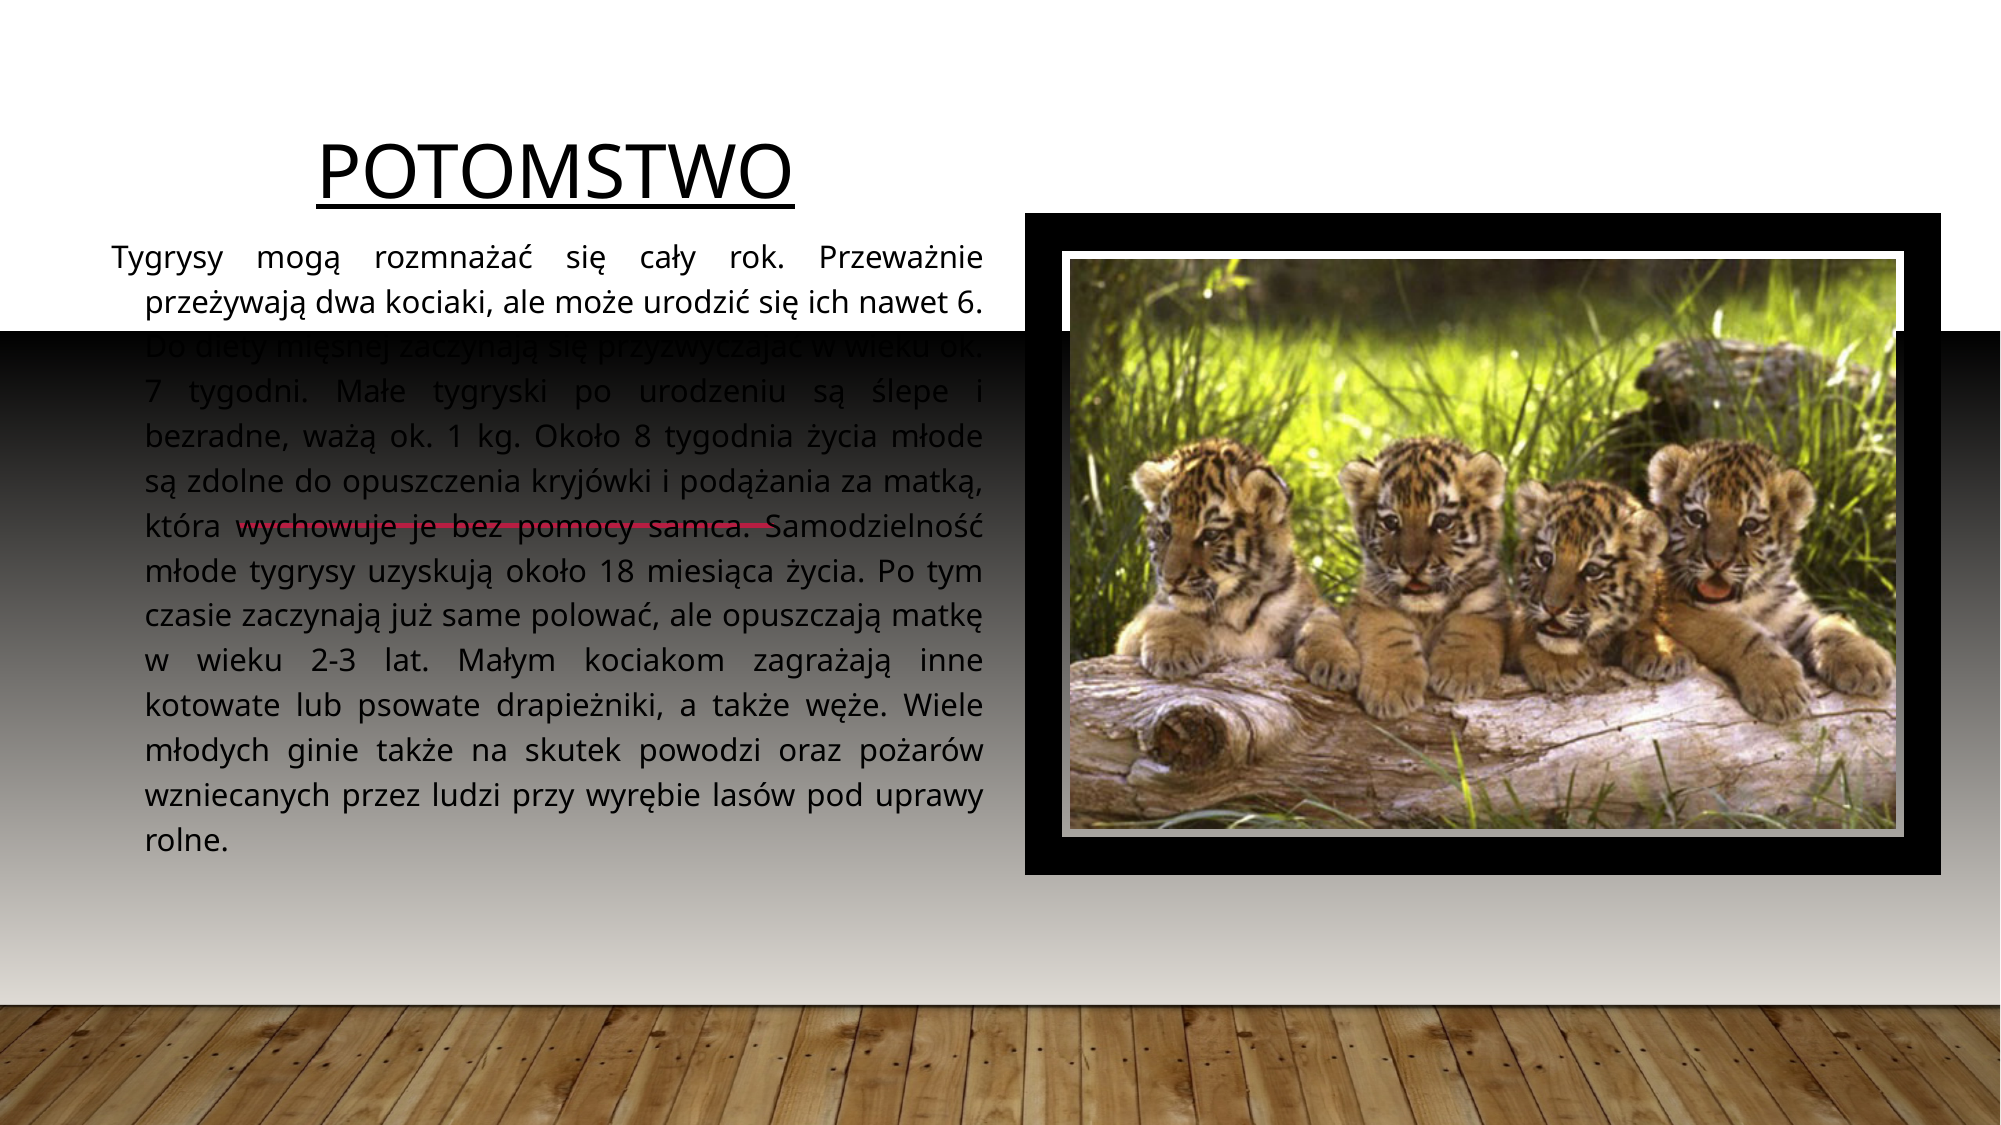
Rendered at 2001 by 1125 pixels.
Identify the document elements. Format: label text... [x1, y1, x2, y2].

picture [1062, 250, 1904, 838]
title potomstwo [301, 120, 870, 223]
list Tygrysy mogą rozmnażać się cały rok. Przeważnie przeżywają dwa kociaki, ale może urodzić się ich nawet 6. Do diety mięsnej zaczynają się przyzwyczajać w wieku ok. 7 tygodni. Małe tygryski po urodzeniu są ślepe i bezradne, ważą ok. 1 kg. Około 8 tygodnia życia młode są zdolne do opuszczenia kryjówki i podążania za matką, która wychowuje je bez pomocy samca. Samodzielność młode tygrysy uzyskują około 18 miesiąca życia. Po tym czasie zaczynają już same polować, ale opuszczają matkę w wieku 2-3 lat. Małym kociakom zagrażają inne kotowate lub psowate drapieżniki, a także węże. Wiele młodych ginie także na skutek powodzi oraz pożarów wzniecanych przez ludzi przy wyrębie lasów pod uprawy rolne. [96, 222, 1000, 866]
